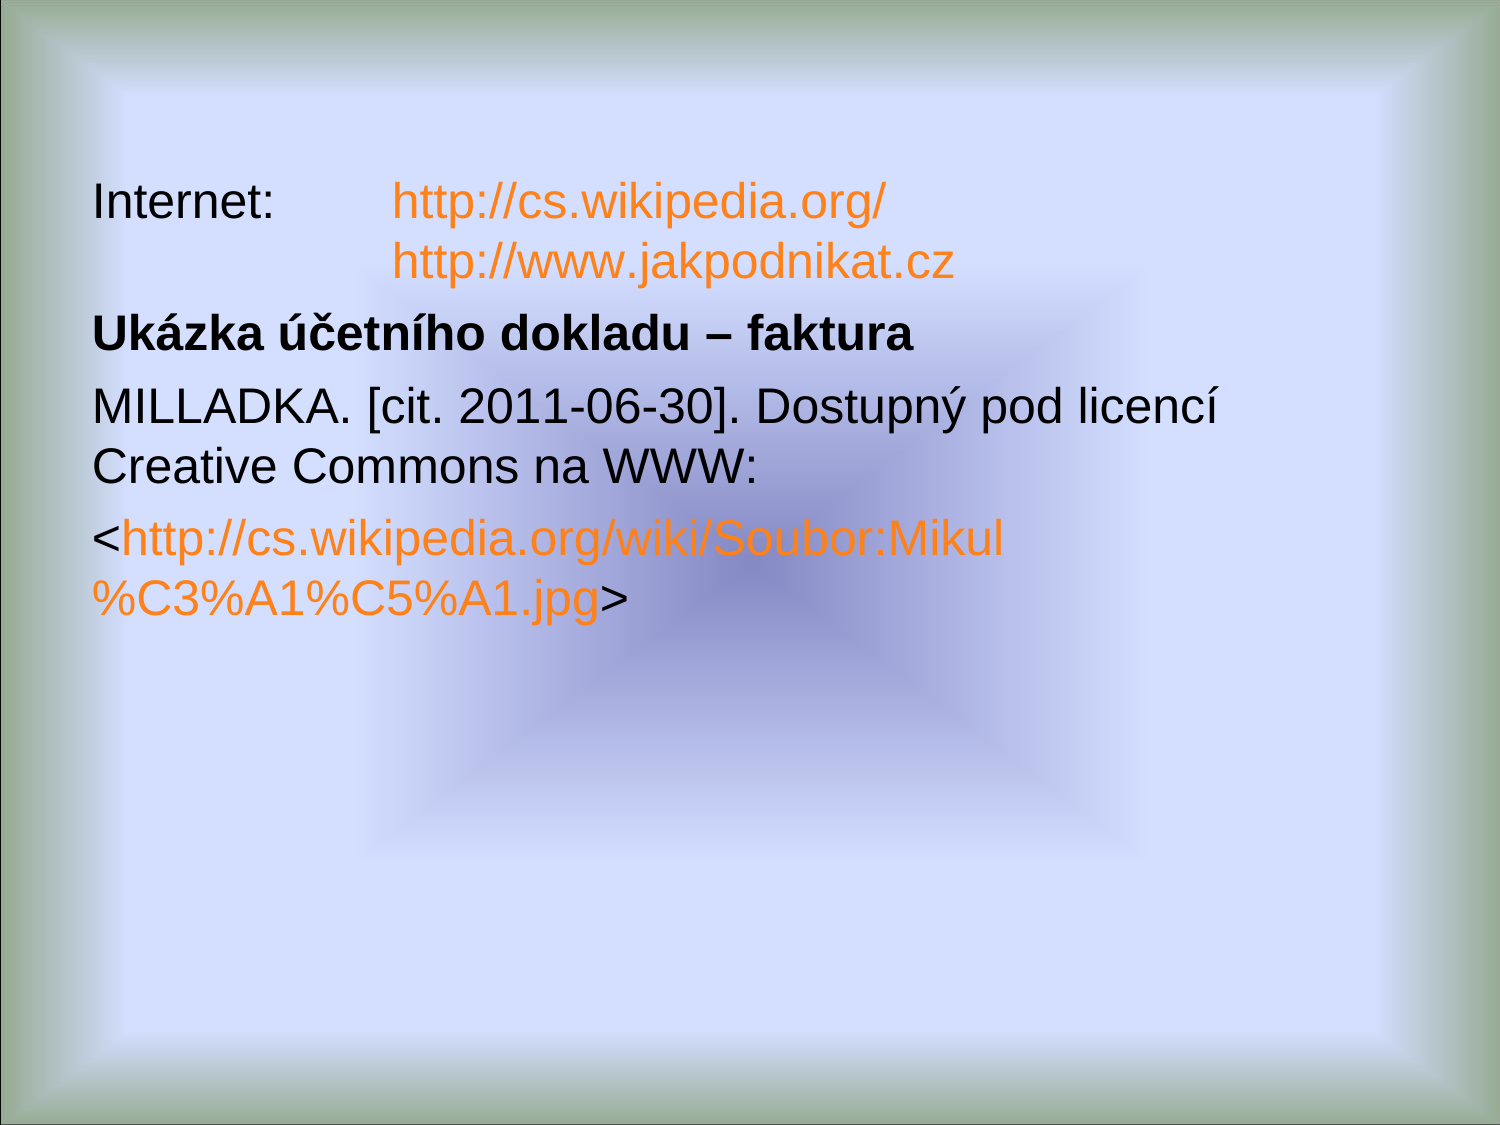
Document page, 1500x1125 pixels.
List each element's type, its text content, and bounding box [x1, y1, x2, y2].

picture [0, 0, 1500, 1125]
list Internet: http://cs.wikipedia.org/ http://www.jakpodnikat.cz Ukázka účetního dokladu – faktura MILLADKA. [cit. 2011-06-30]. Dostupný pod licencí Creative Commons na WWW: <http://cs.wikipedia.org/wiki/Soubor:Mikul%C3%A1%C5%A1.jpg> [76, 160, 1427, 1071]
